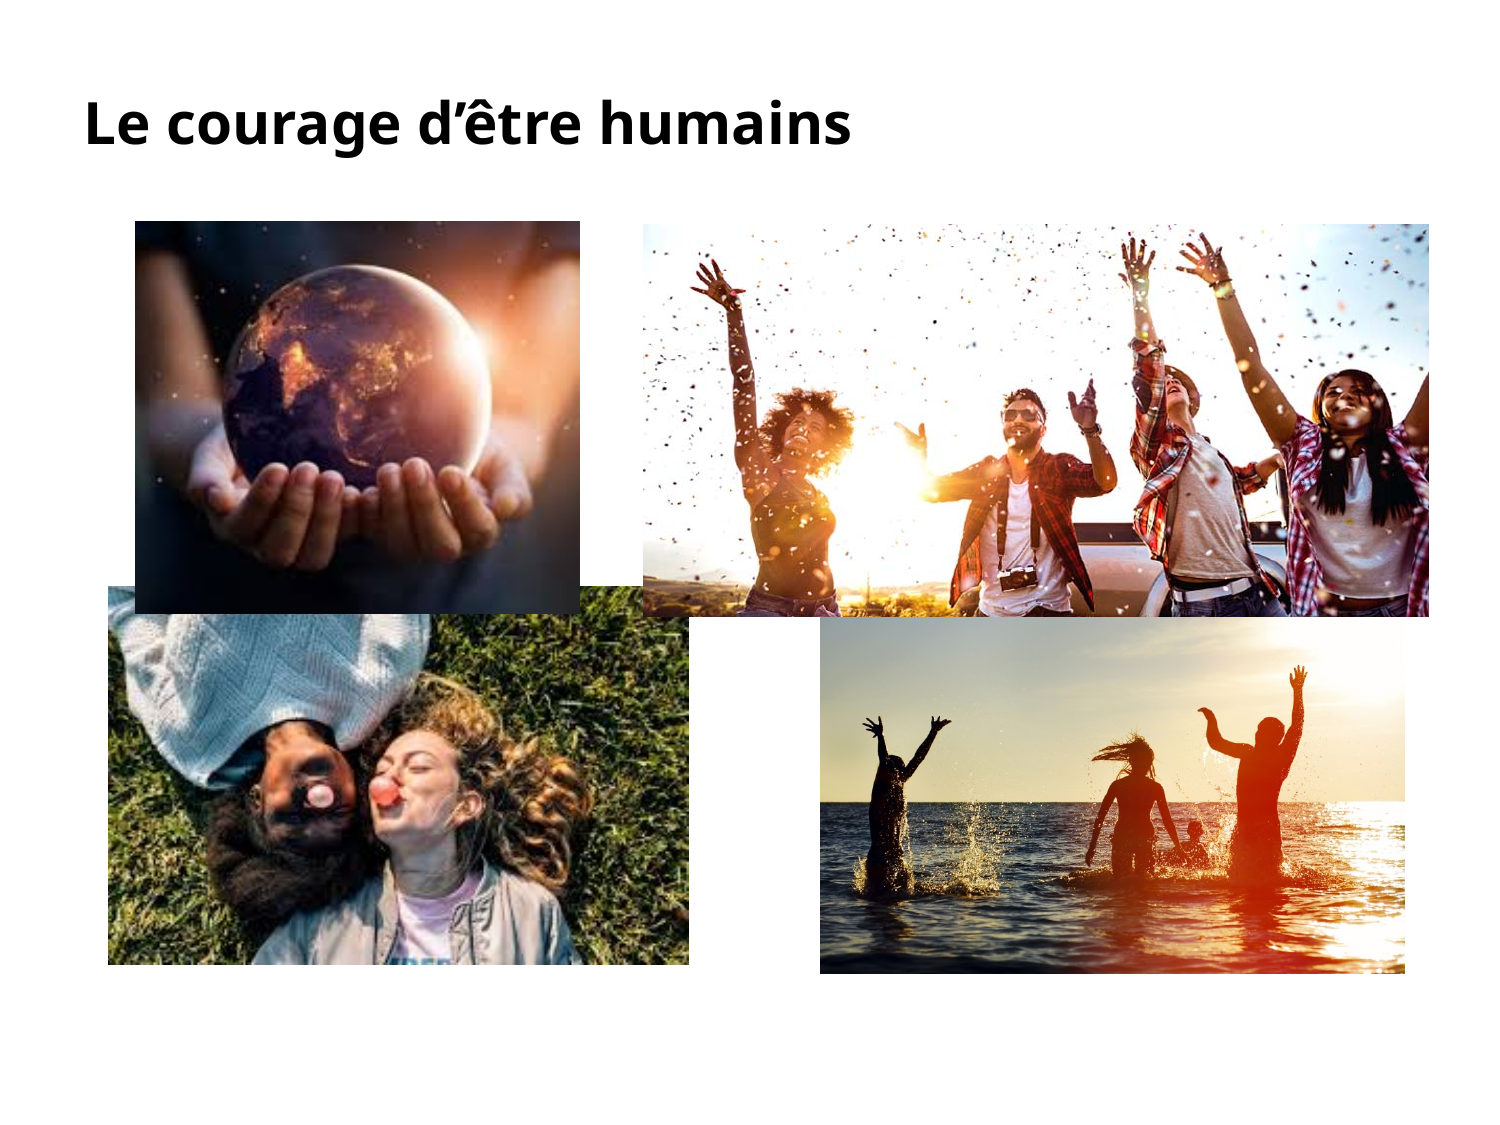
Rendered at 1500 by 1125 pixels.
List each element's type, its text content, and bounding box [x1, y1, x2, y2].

picture [108, 221, 1429, 974]
text_box Le courage d’être humains [68, 78, 1381, 164]
